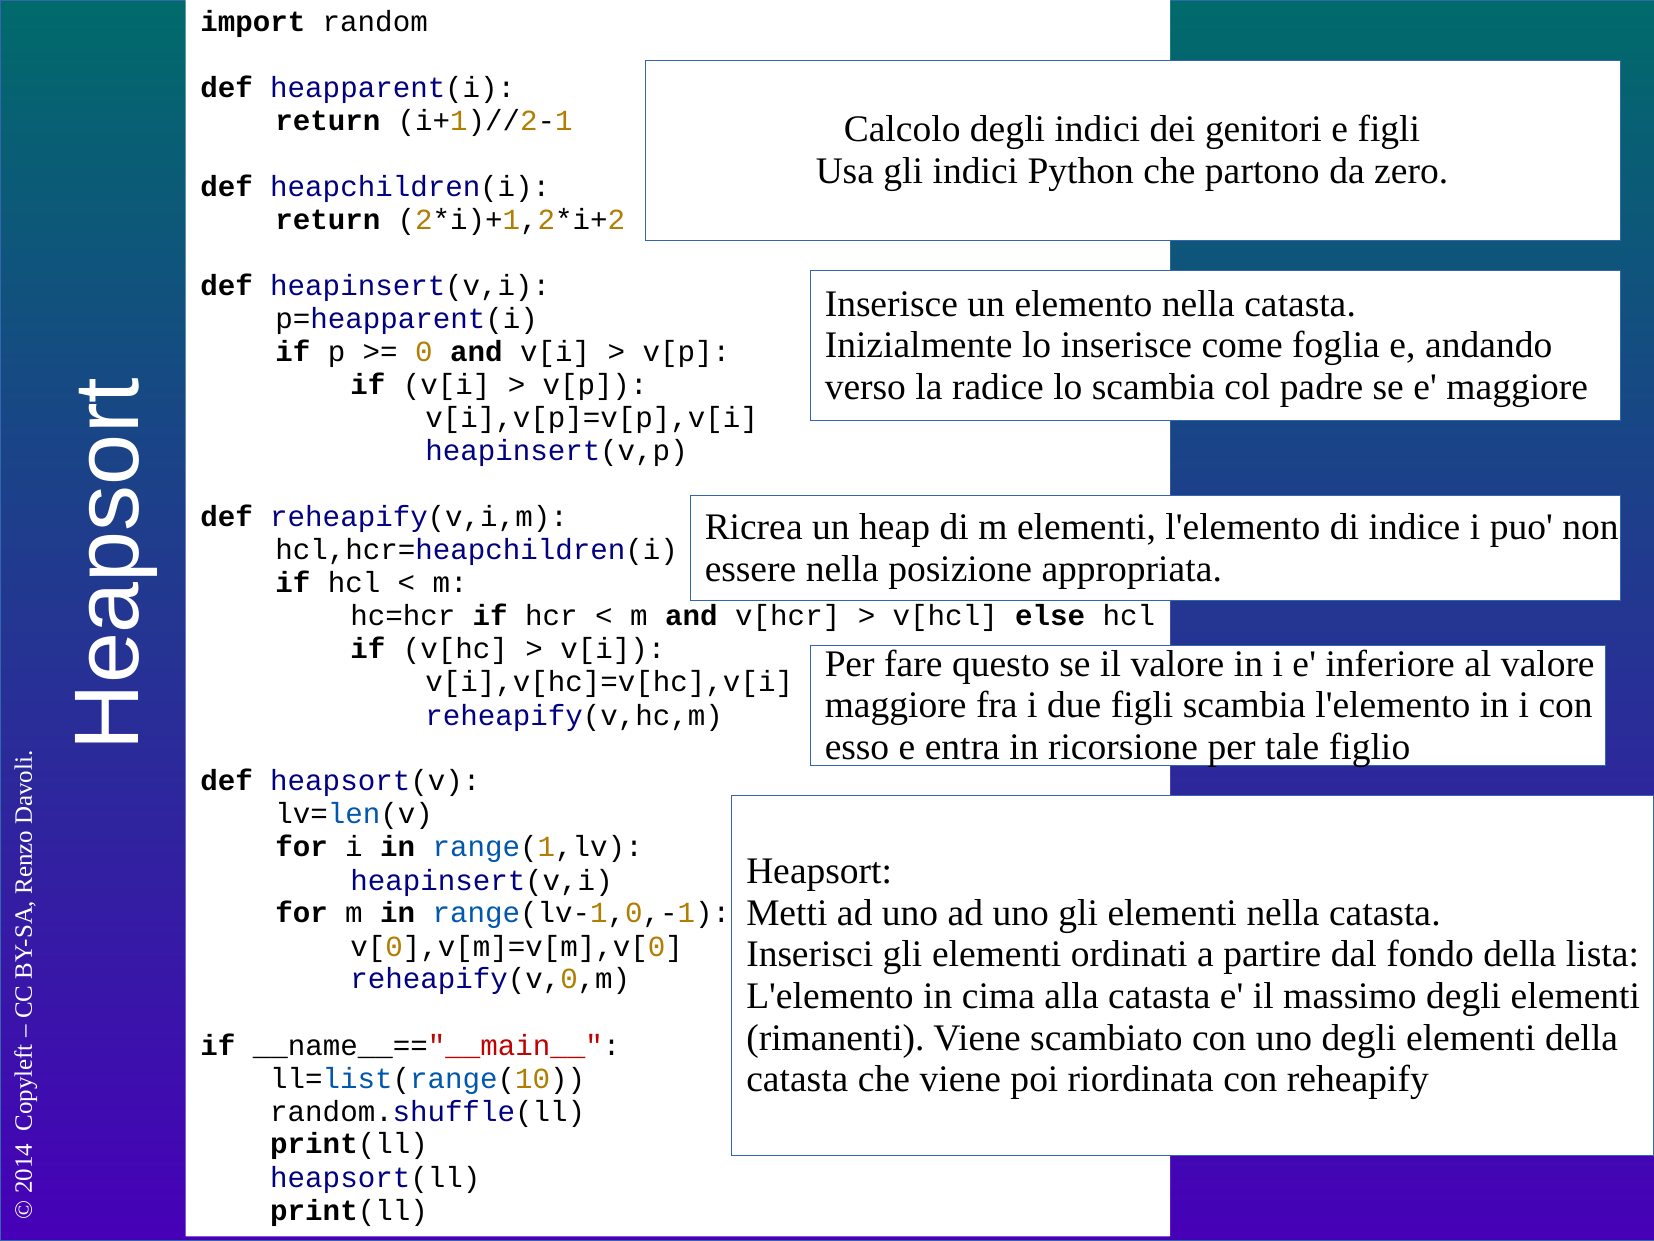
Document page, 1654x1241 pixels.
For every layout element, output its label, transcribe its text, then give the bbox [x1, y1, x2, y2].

text_box Heapsort: Metti ad uno ad uno gli elementi nella catasta. Inserisci gli elementi ordinati a partire dal fondo della lista: L'elemento in cima alla catasta e' il massimo degli elementi (rimanenti). Viene scambiato con uno degli elementi della catasta che viene poi riordinata con reheapify [731, 795, 1654, 1156]
text_box import random def heapparent(i): return (i+1)//2-1 def heapchildren(i): return (2*i)+1,2*i+2 def heapinsert(v,i): p=heapparent(i) if p >= 0 and v[i] > v[p]: if (v[i] > v[p]): v[i],v[p]=v[p],v[i] heapinsert(v,p) def reheapify(v,i,m): hcl,hcr=heapchildren(i) if hcl < m: hc=hcr if hcr < m and v[hcr] > v[hcl] else hcl if (v[hc] > v[i]): v[i],v[hc]=v[hc],v[i] reheapify(v,hc,m) def heapsort(v): lv=len(v) for i in range(1,lv): heapinsert(v,i) for m in range(lv-1,0,-1): v[0],v[m]=v[m],v[0] reheapify(v,0,m) if __name__=="__main__": ll=list(range(10)) random.shuffle(ll) print(ll) heapsort(ll) print(ll) [185, 0, 1171, 1237]
text_box Calcolo degli indici dei genitori e figli Usa gli indici Python che partono da zero. [645, 60, 1621, 241]
title Heapsort [2, 0, 211, 1241]
text_box Inserisce un elemento nella catasta. Inizialmente lo inserisce come foglia e, andando verso la radice lo scambia col padre se e' maggiore [810, 270, 1621, 421]
text_box Per fare questo se il valore in i e' inferiore al valore maggiore fra i due figli scambia l'elemento in i con esso e entra in ricorsione per tale figlio [810, 645, 1606, 766]
text_box Ricrea un heap di m elementi, l'elemento di indice i puo' non essere nella posizione appropriata. [690, 495, 1621, 601]
